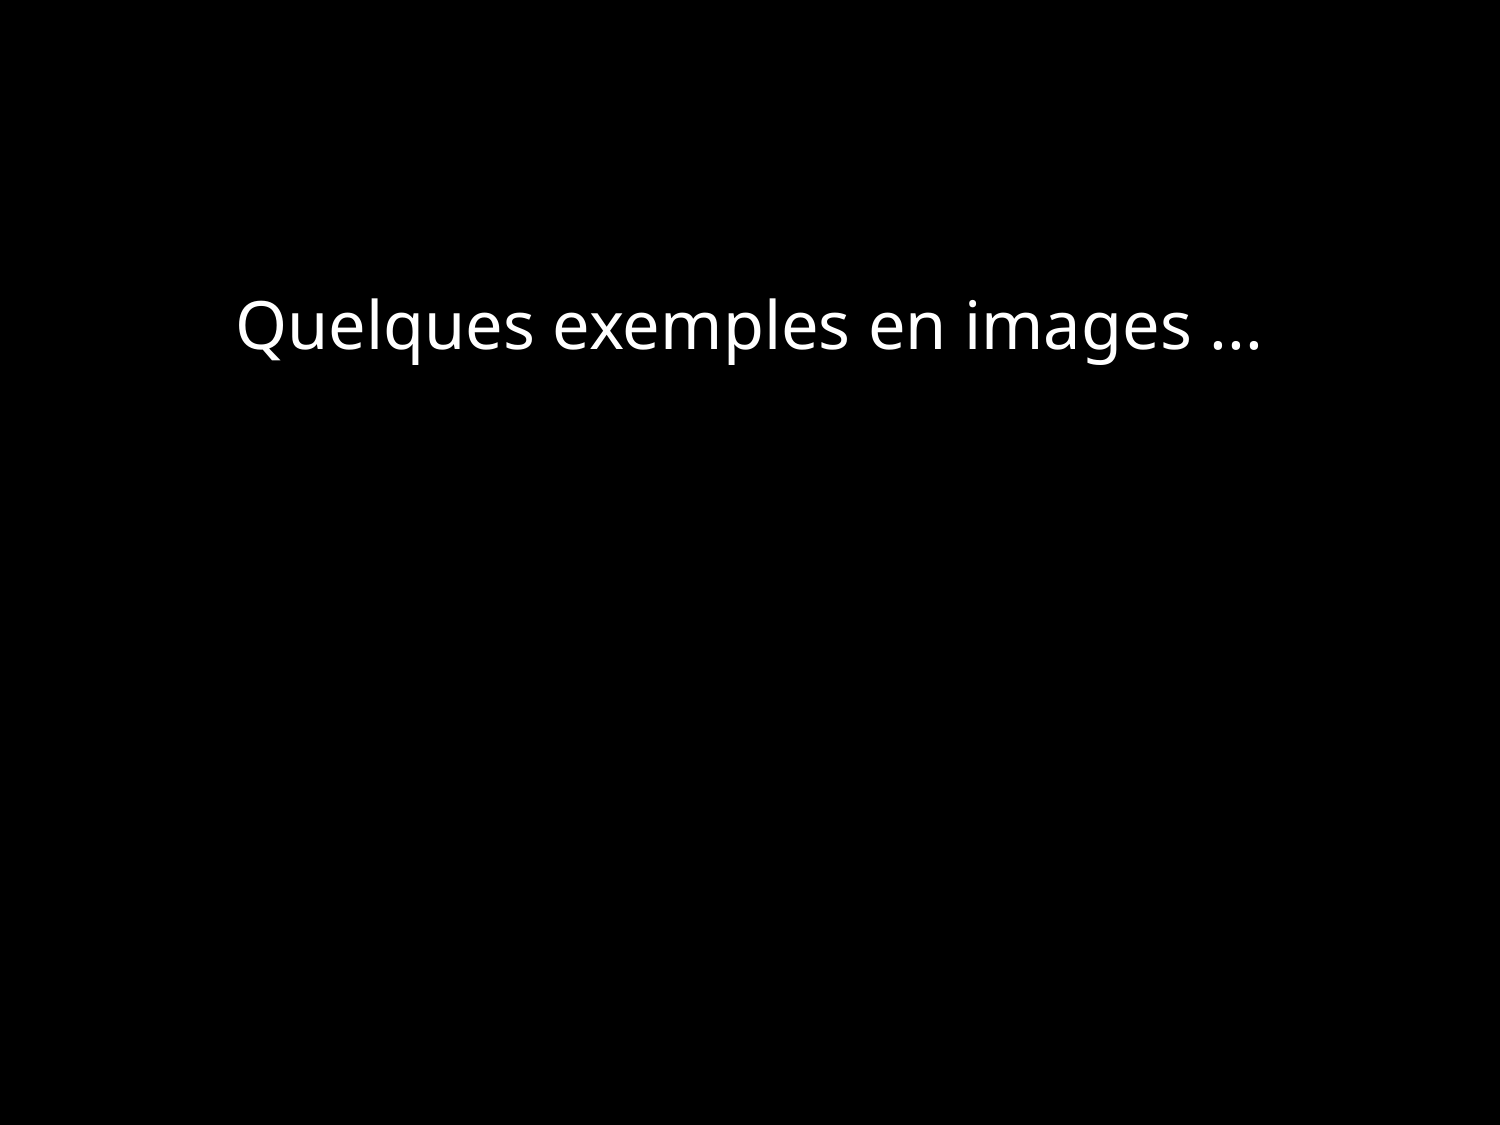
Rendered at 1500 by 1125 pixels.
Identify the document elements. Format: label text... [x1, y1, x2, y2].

subtitle Quelques exemples en images ... [112, 275, 1388, 925]
